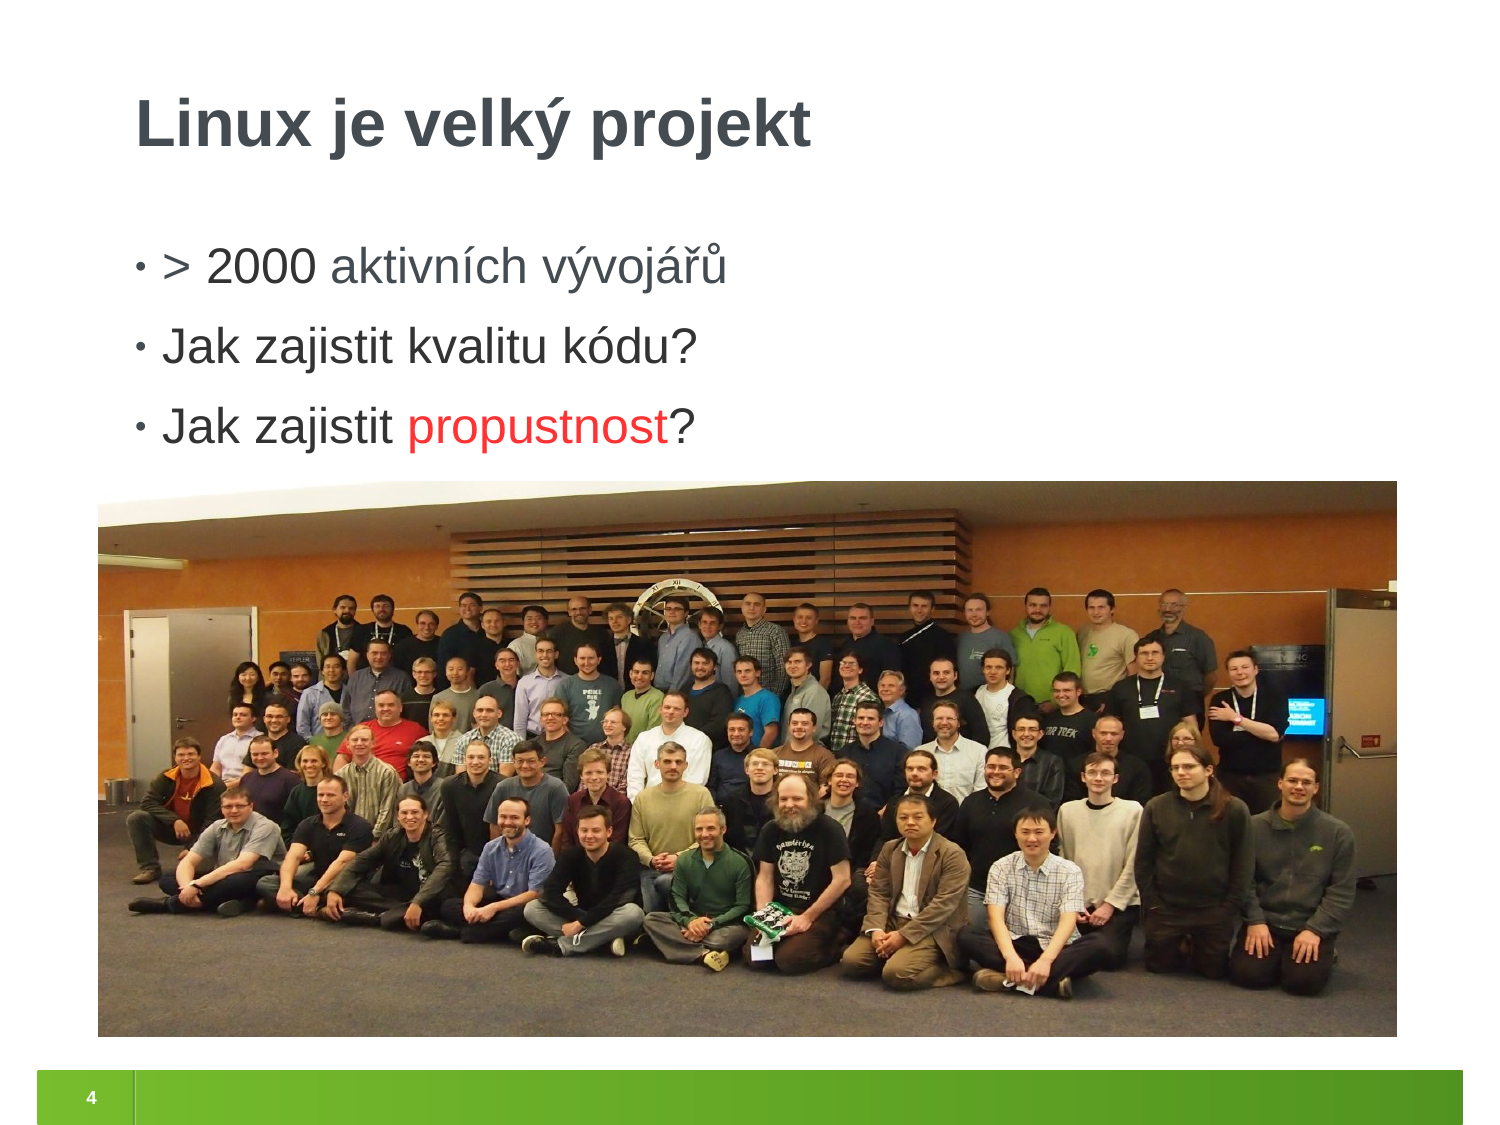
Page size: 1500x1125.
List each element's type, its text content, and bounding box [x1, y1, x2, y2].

picture [98, 481, 1397, 1037]
title Linux je velký projekt [135, 41, 1372, 204]
list > 2000 aktivních vývojářů Jak zajistit kvalitu kódu? Jak zajistit propustnost? [135, 238, 1372, 481]
